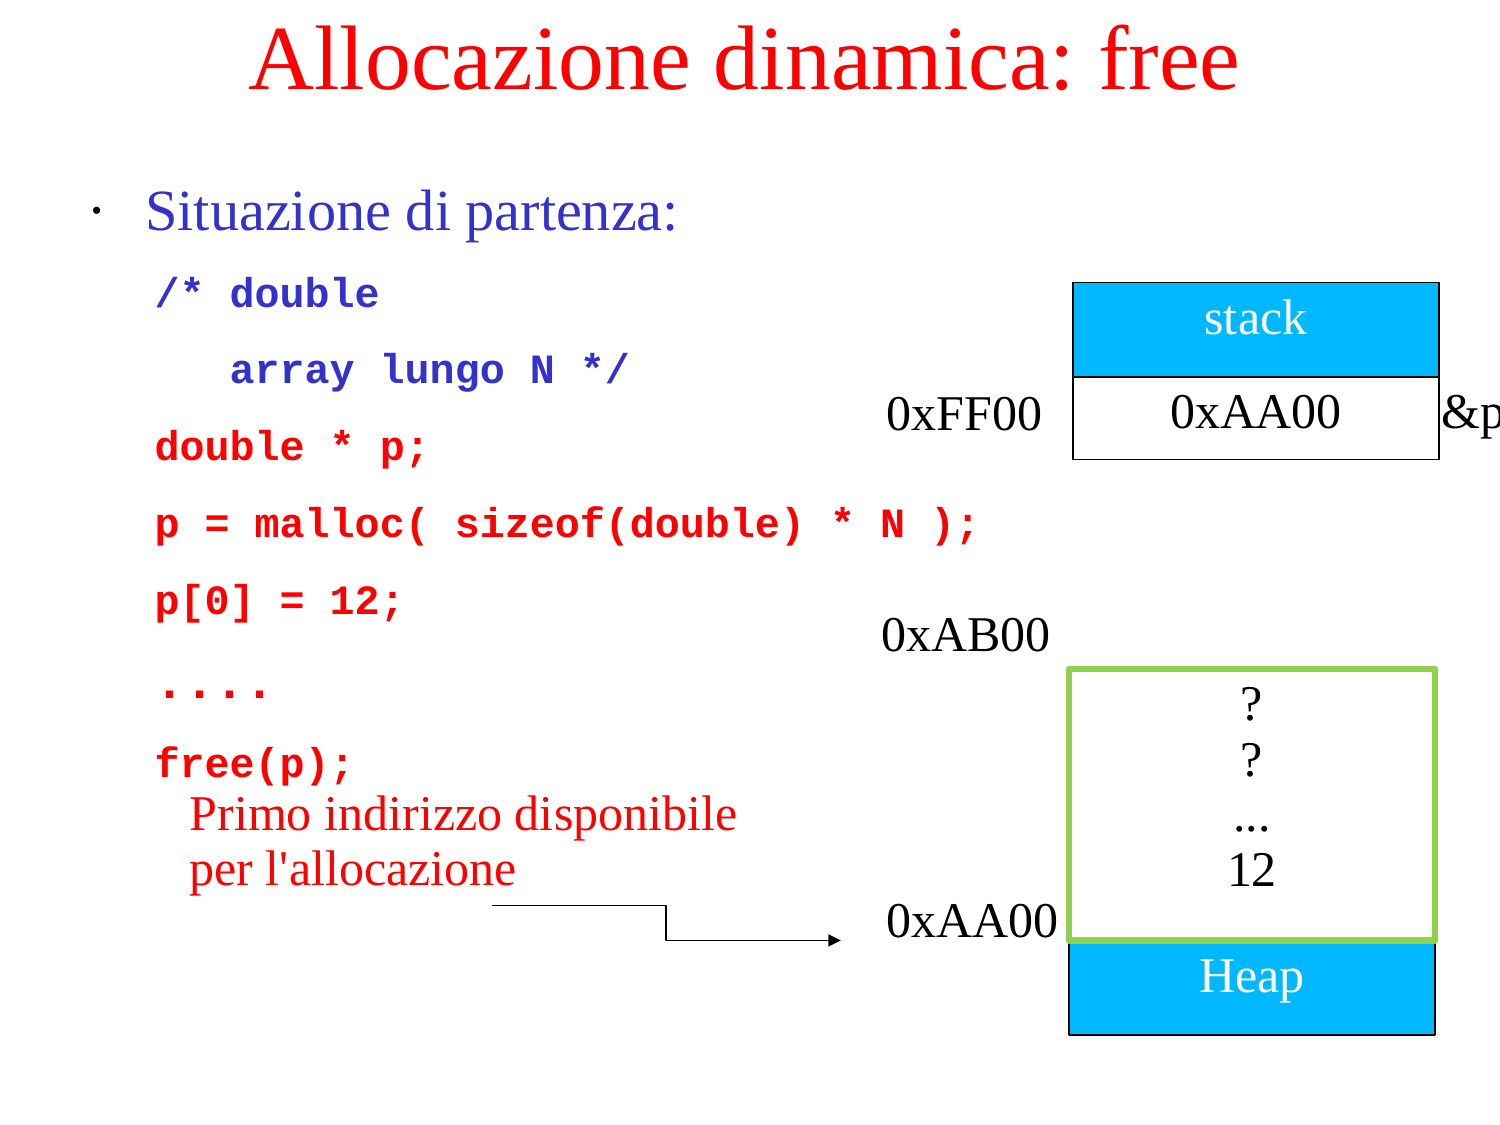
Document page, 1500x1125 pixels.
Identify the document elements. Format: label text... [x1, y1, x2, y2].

text_box &p [1426, 377, 1500, 448]
text_box 0xFF00 [871, 378, 1097, 450]
text_box stack [1072, 282, 1440, 377]
text_box 0xAA00 [1072, 377, 1440, 460]
text_box 0xAB00 [866, 599, 1091, 671]
text_box Heap [1068, 941, 1436, 1035]
text_box &p [1488, 407, 1499, 427]
text_box ? ? ... 12 [1068, 668, 1436, 941]
title Allocazione dinamica: free [107, 0, 1383, 188]
text_box Primo indirizzo disponibile per l'allocazione [174, 778, 757, 904]
text_box 0xAA00 [871, 886, 1097, 957]
list Situazione di partenza: /* double array lungo N */ double * p; p = malloc( sizeof(double) * N ); p[0] = 12; .... free(p); [64, 170, 1352, 1010]
